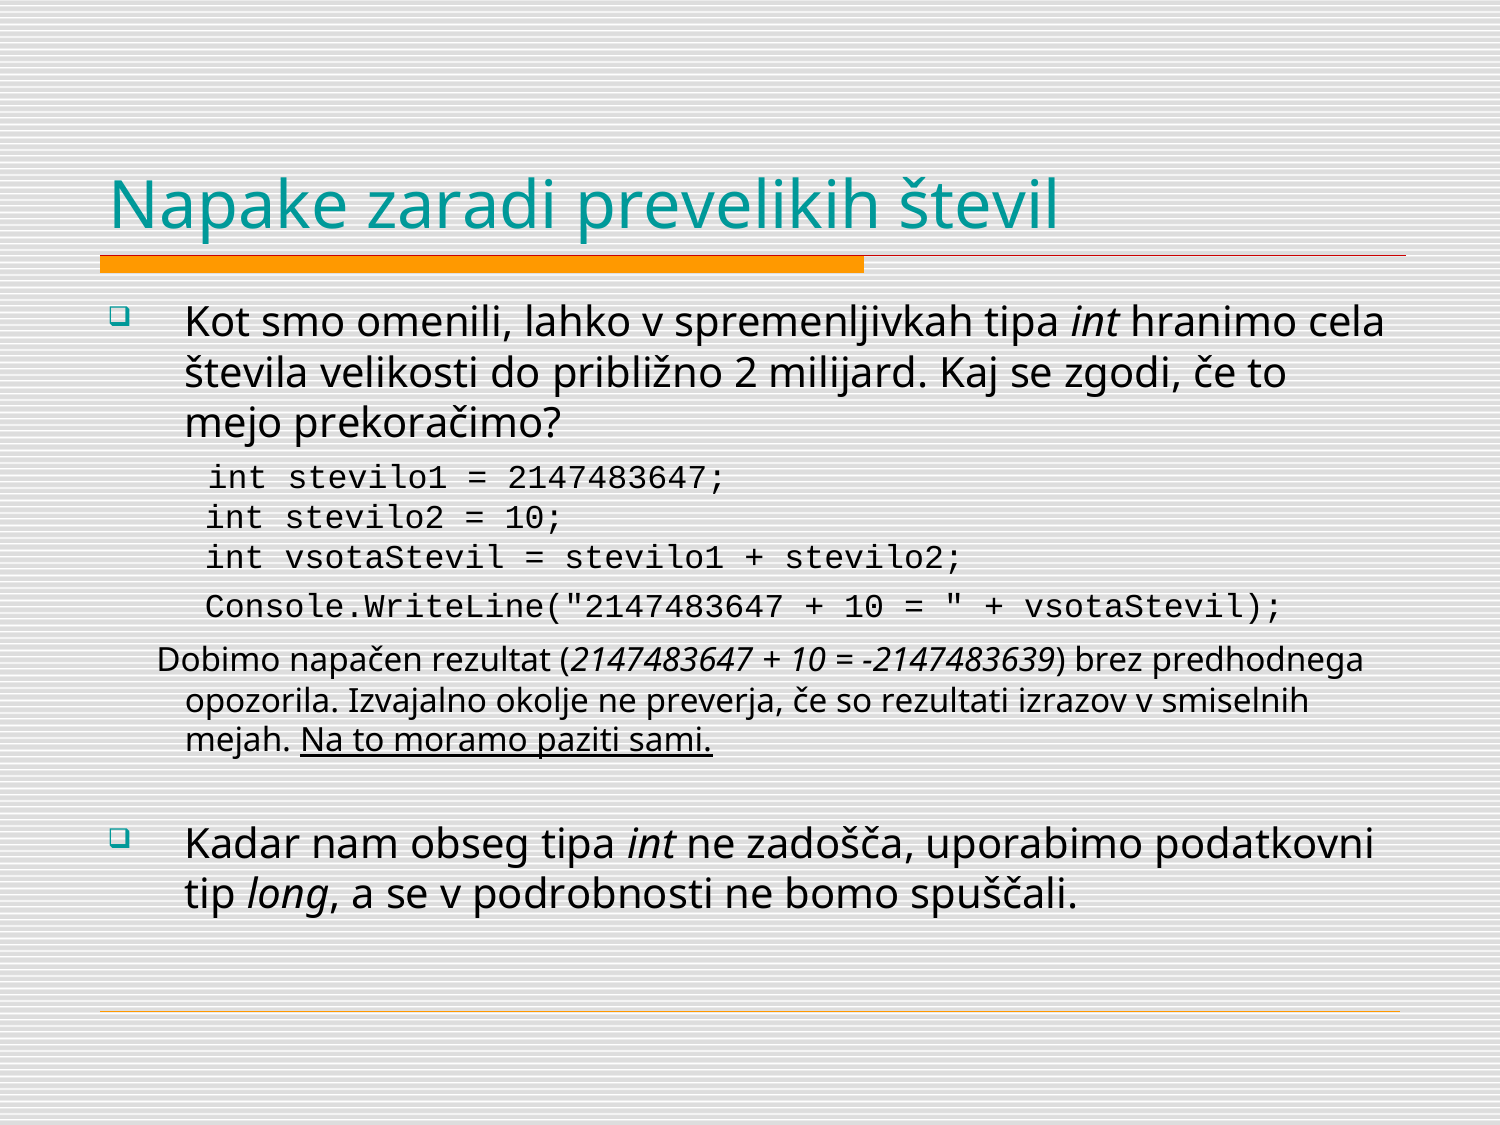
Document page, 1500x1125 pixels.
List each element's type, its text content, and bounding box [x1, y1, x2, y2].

list Kot smo omenili, lahko v spremenljivkah tipa int hranimo cela števila velikosti do približno 2 milijard. Kaj se zgodi, če to mejo prekoračimo? int stevilo1 = 2147483647; int stevilo2 = 10; int vsotaStevil = stevilo1 + stevilo2; Console.WriteLine("2147483647 + 10 = " + vsotaStevil); Dobimo napačen rezultat (2147483647 + 10 = -2147483639) brez predhodnega opozorila. Izvajalno okolje ne preverja, če so rezultati izrazov v smiselnih mejah. Na to moramo paziti sami. Kadar nam obseg tipa int ne zadošča, uporabimo podatkovni tip long, a se v podrobnosti ne bomo spuščali. [92, 287, 1406, 988]
title Napake zaradi prevelikih števil [94, 49, 1407, 250]
picture [0, 0, 1500, 1125]
